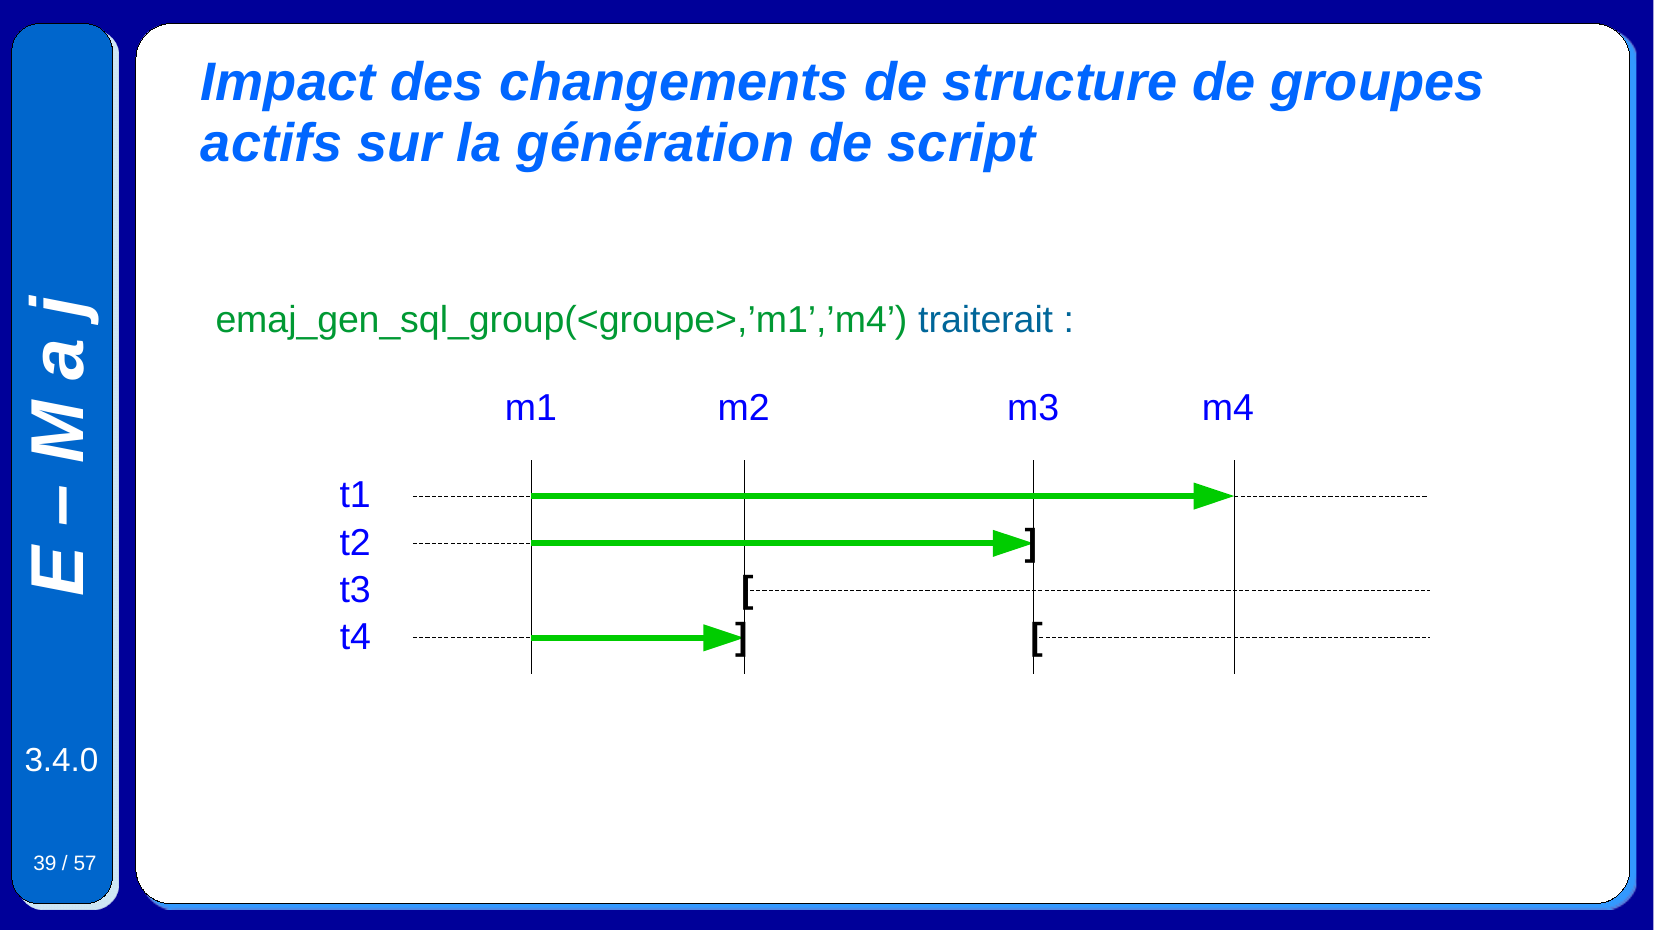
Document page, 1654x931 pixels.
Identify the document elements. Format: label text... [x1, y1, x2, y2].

text_box t4 [324, 608, 386, 666]
text_box [ [726, 561, 769, 618]
text_box emaj_gen_sql_group(<groupe>,’m1’,’m4’) traiterait : [200, 291, 1090, 349]
text_box t1 [324, 466, 386, 513]
text_box m2 [702, 379, 785, 436]
text_box t2 [324, 513, 386, 561]
text_box ] [1009, 513, 1053, 571]
text_box m1 [490, 379, 572, 436]
text_box [ [1015, 608, 1058, 666]
text_box m4 [1187, 379, 1269, 436]
title Impact des changements de structure de groupes actifs sur la génération de script [200, 34, 1575, 191]
text_box ] [720, 608, 763, 666]
text_box t3 [324, 561, 386, 608]
text_box m3 [992, 379, 1074, 436]
